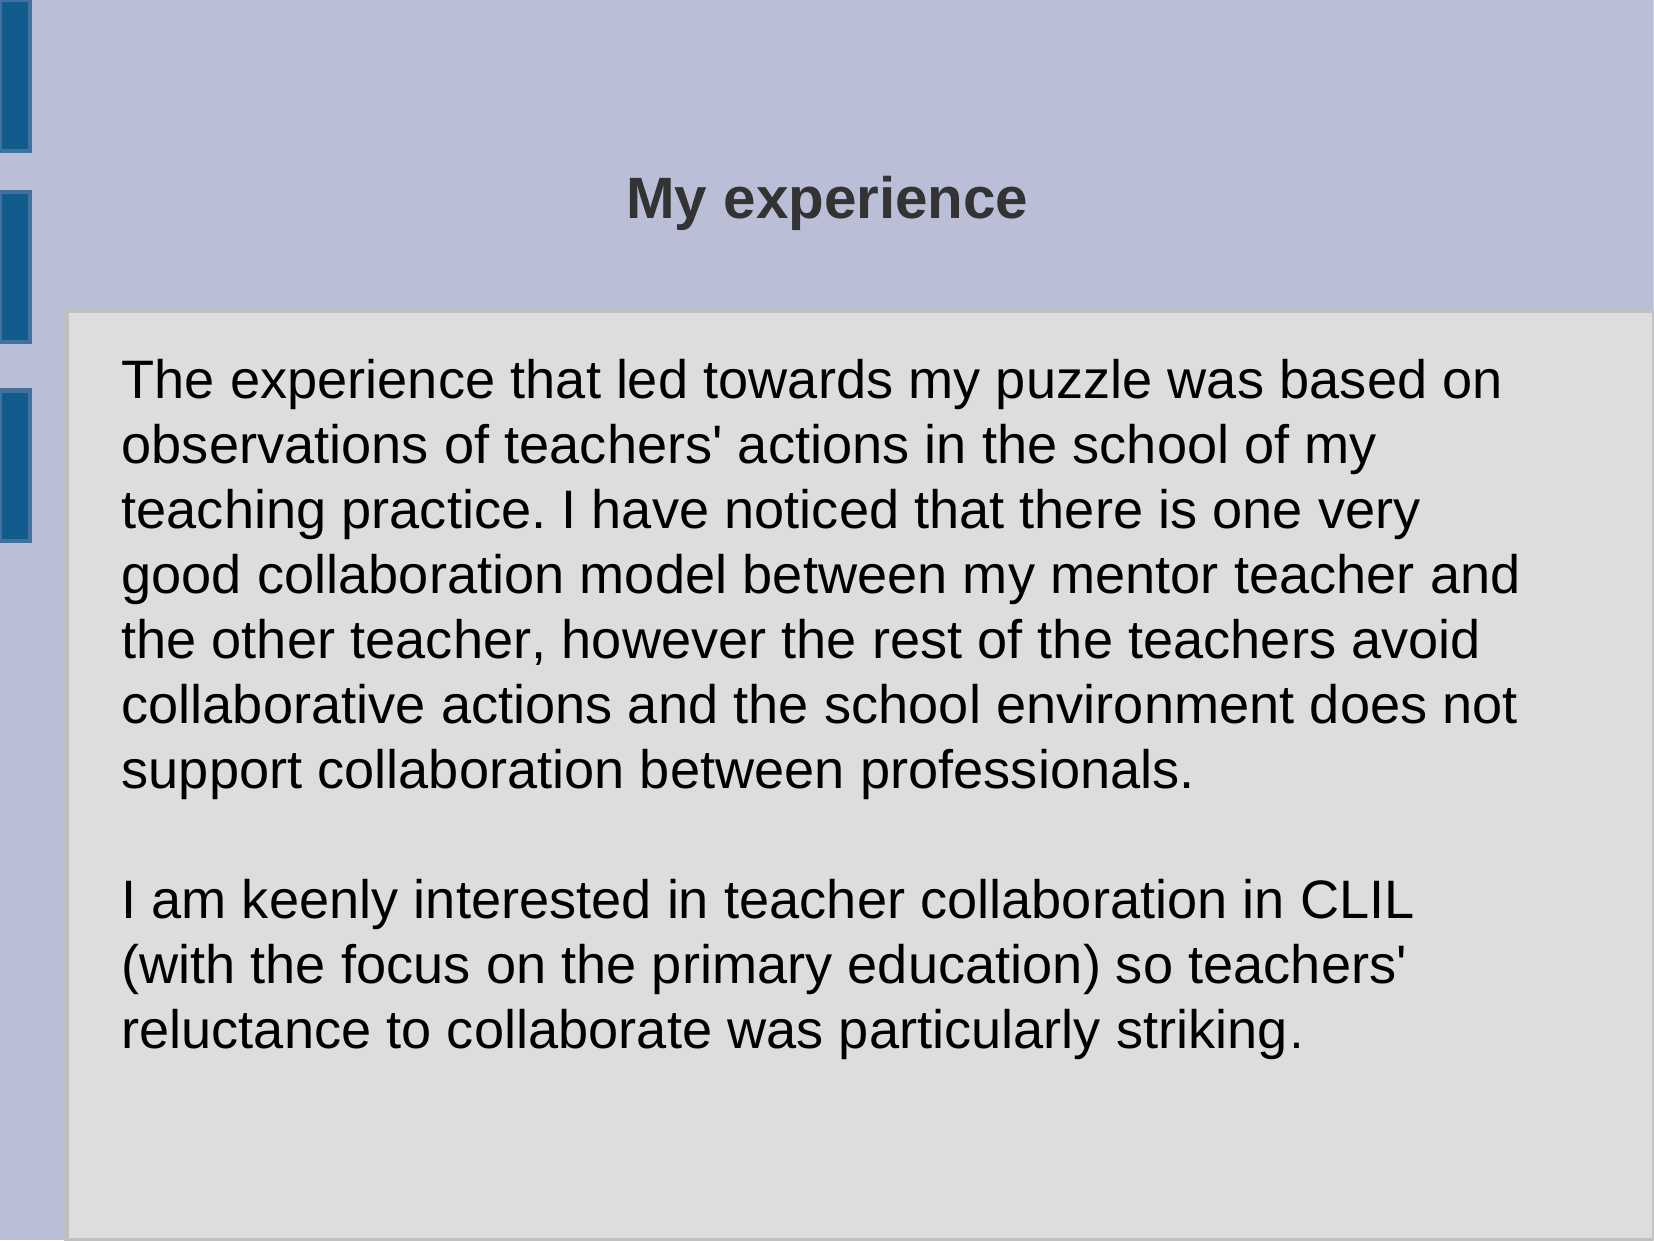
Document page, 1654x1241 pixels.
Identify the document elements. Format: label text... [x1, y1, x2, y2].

title My experience [121, 91, 1534, 299]
list The experience that led towards my puzzle was based on observations of teachers' actions in the school of my teaching practice. I have noticed that there is one very good collaboration model between my mentor teacher and the other teacher, however the rest of the teachers avoid collaborative actions and the school environment does not support collaboration between professionals. I am keenly interested in teacher collaboration in CLIL (with the focus on the primary education) so teachers' reluctance to collaborate was particularly striking. [121, 344, 1534, 1127]
